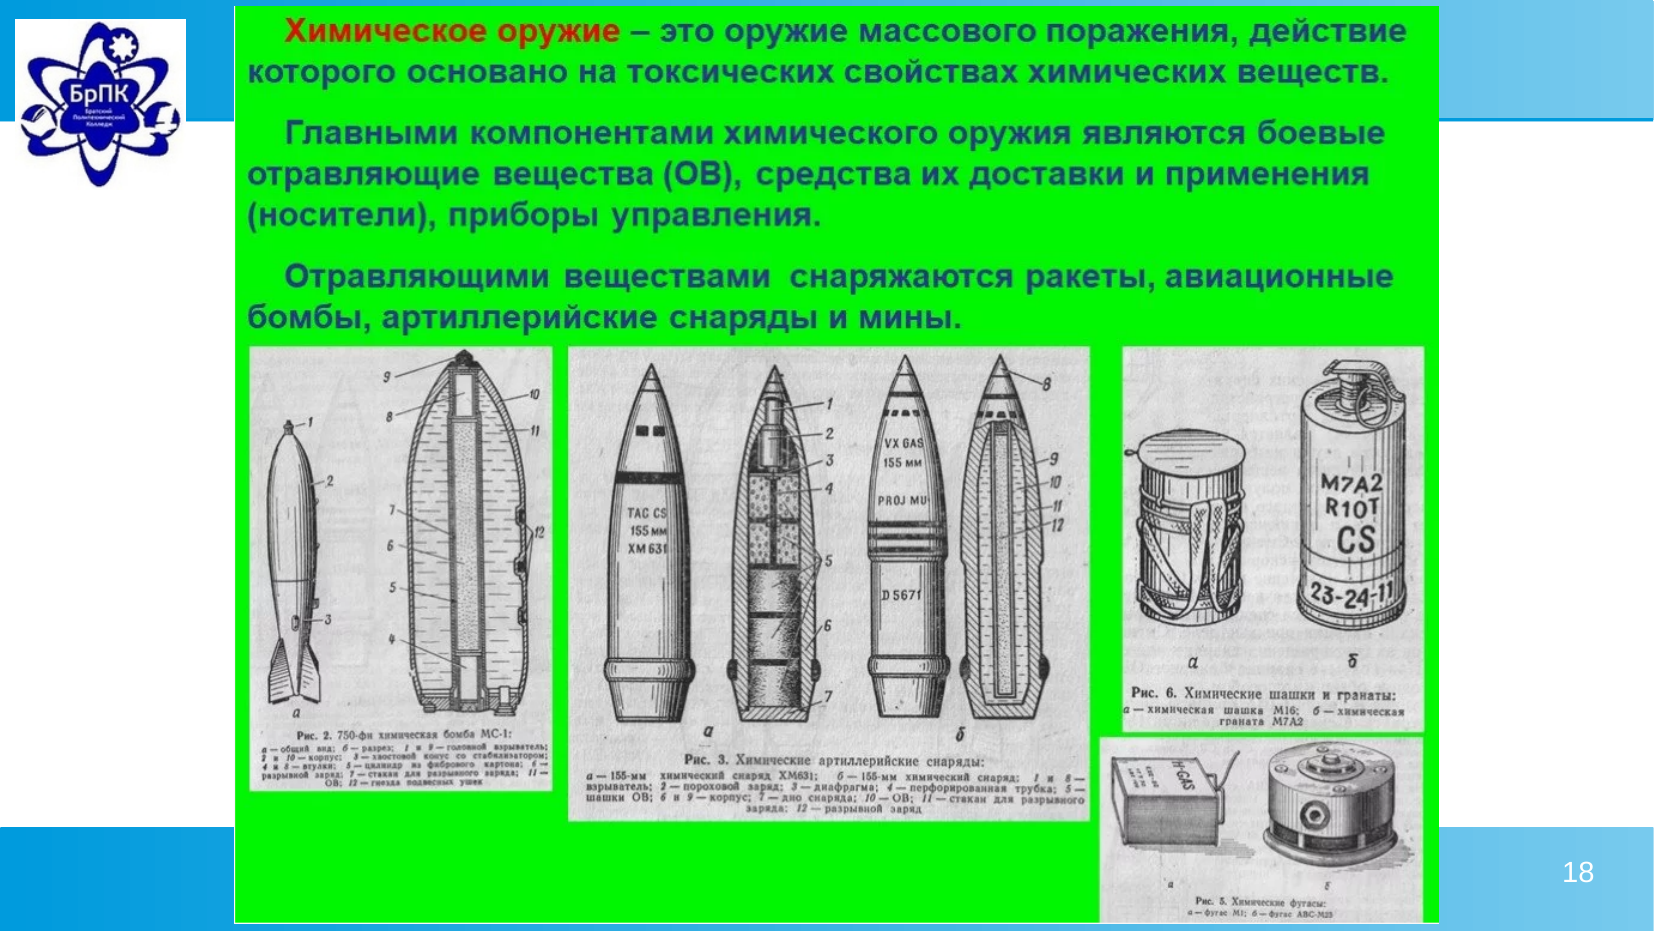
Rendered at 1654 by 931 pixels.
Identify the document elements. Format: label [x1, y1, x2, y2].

picture [234, 6, 1439, 924]
picture [15, 20, 186, 190]
